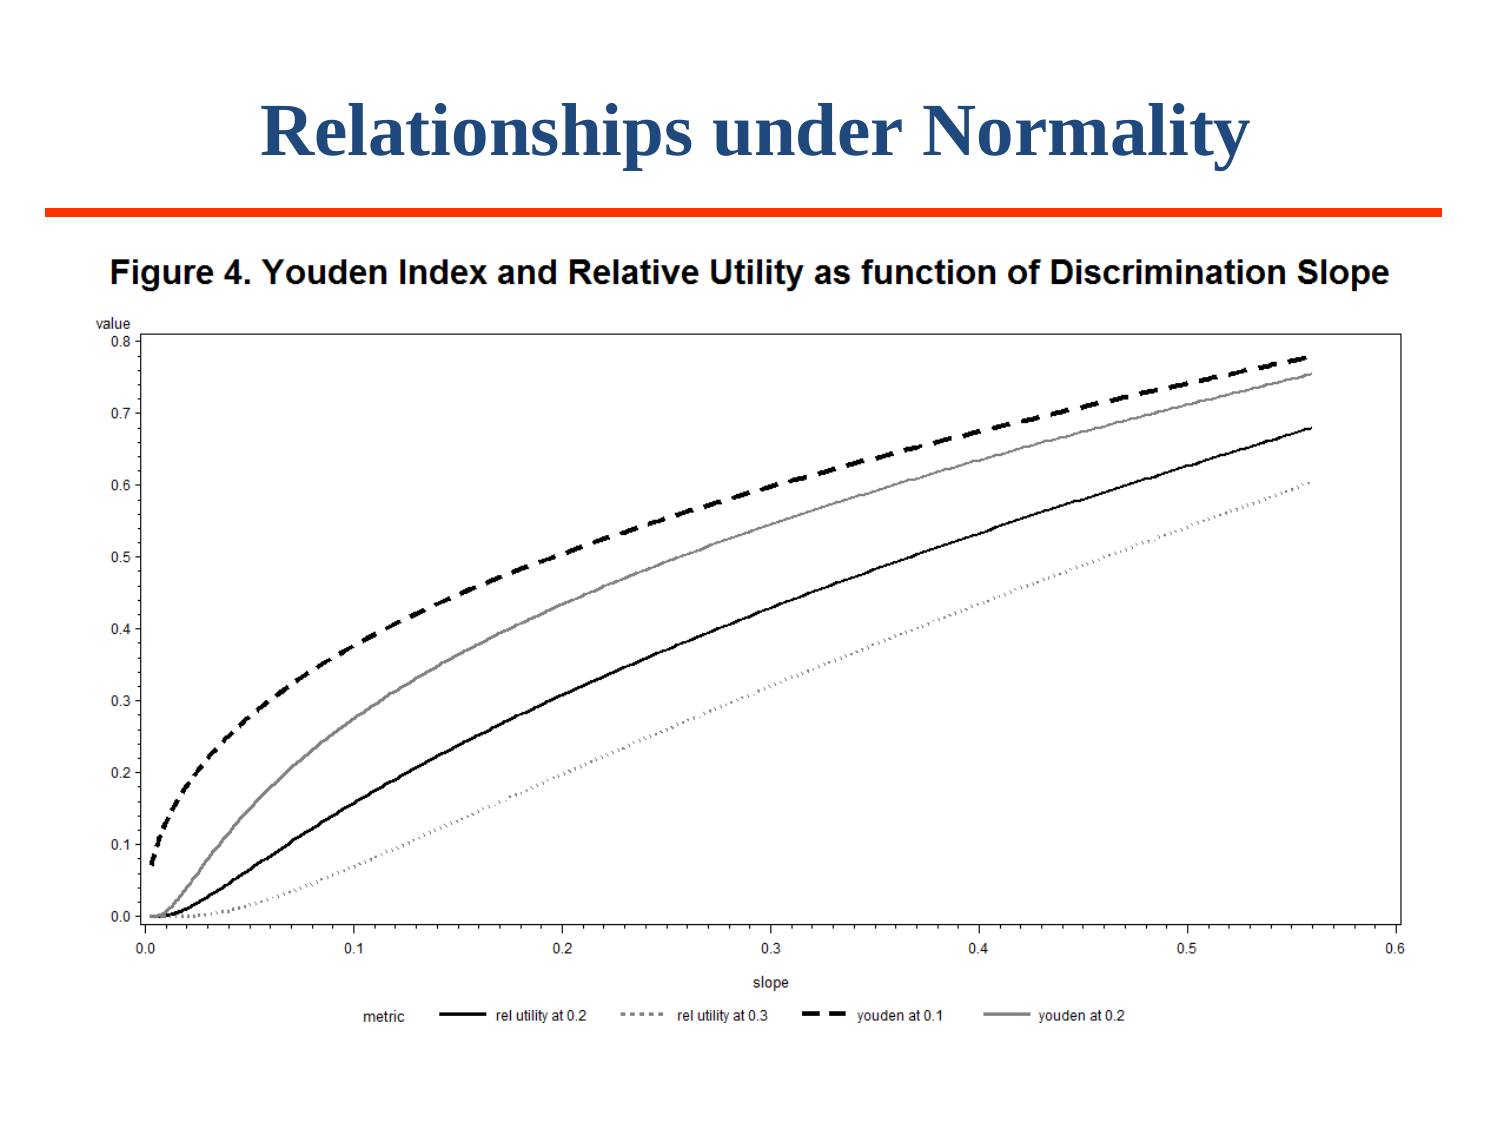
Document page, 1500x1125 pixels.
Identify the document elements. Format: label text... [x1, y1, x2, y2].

text_box Relationships under Normality [99, 37, 1413, 208]
picture [86, 237, 1424, 1049]
